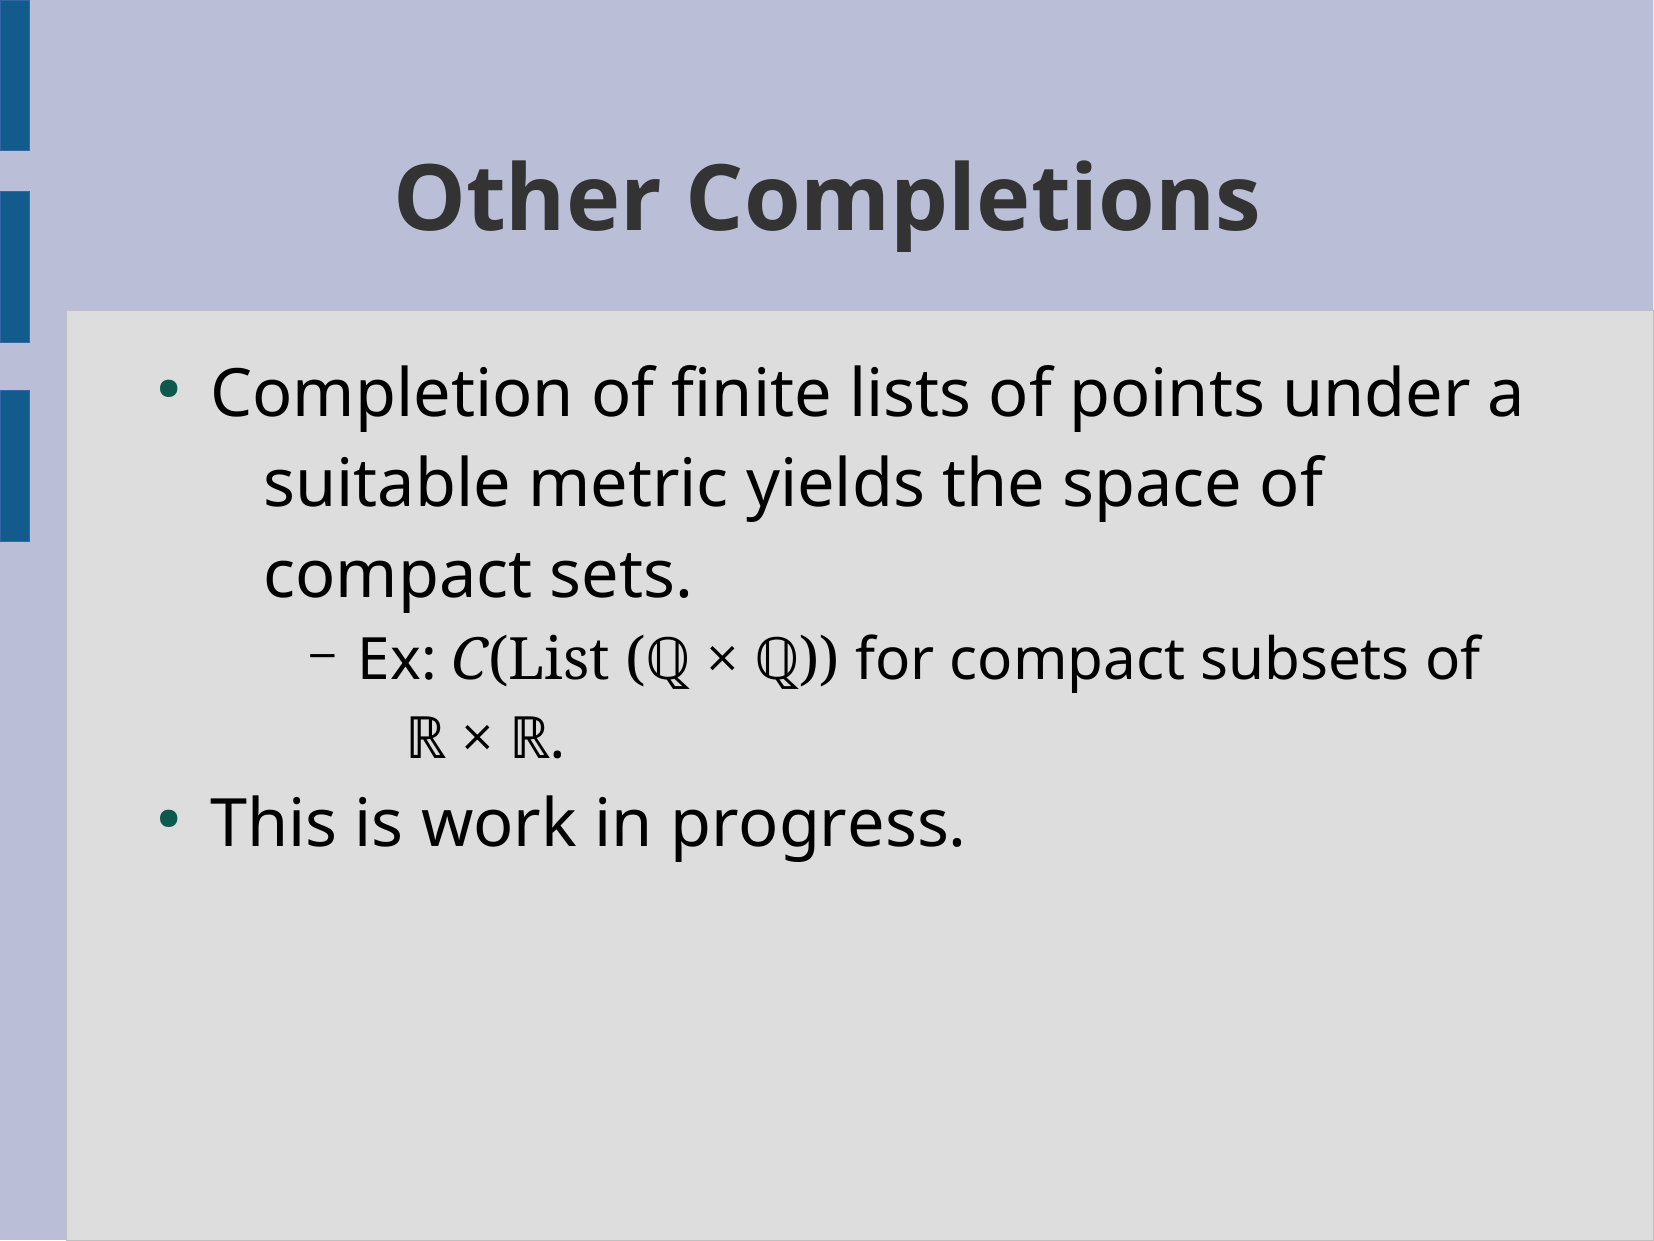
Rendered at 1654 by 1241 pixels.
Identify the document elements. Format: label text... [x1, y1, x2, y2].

title Other Completions [121, 91, 1534, 299]
list Completion of finite lists of points under a suitable metric yields the space of compact sets. Ex: C(List (ℚ × ℚ)) for compact subsets of ℝ × ℝ. This is work in progress. [121, 344, 1534, 1127]
